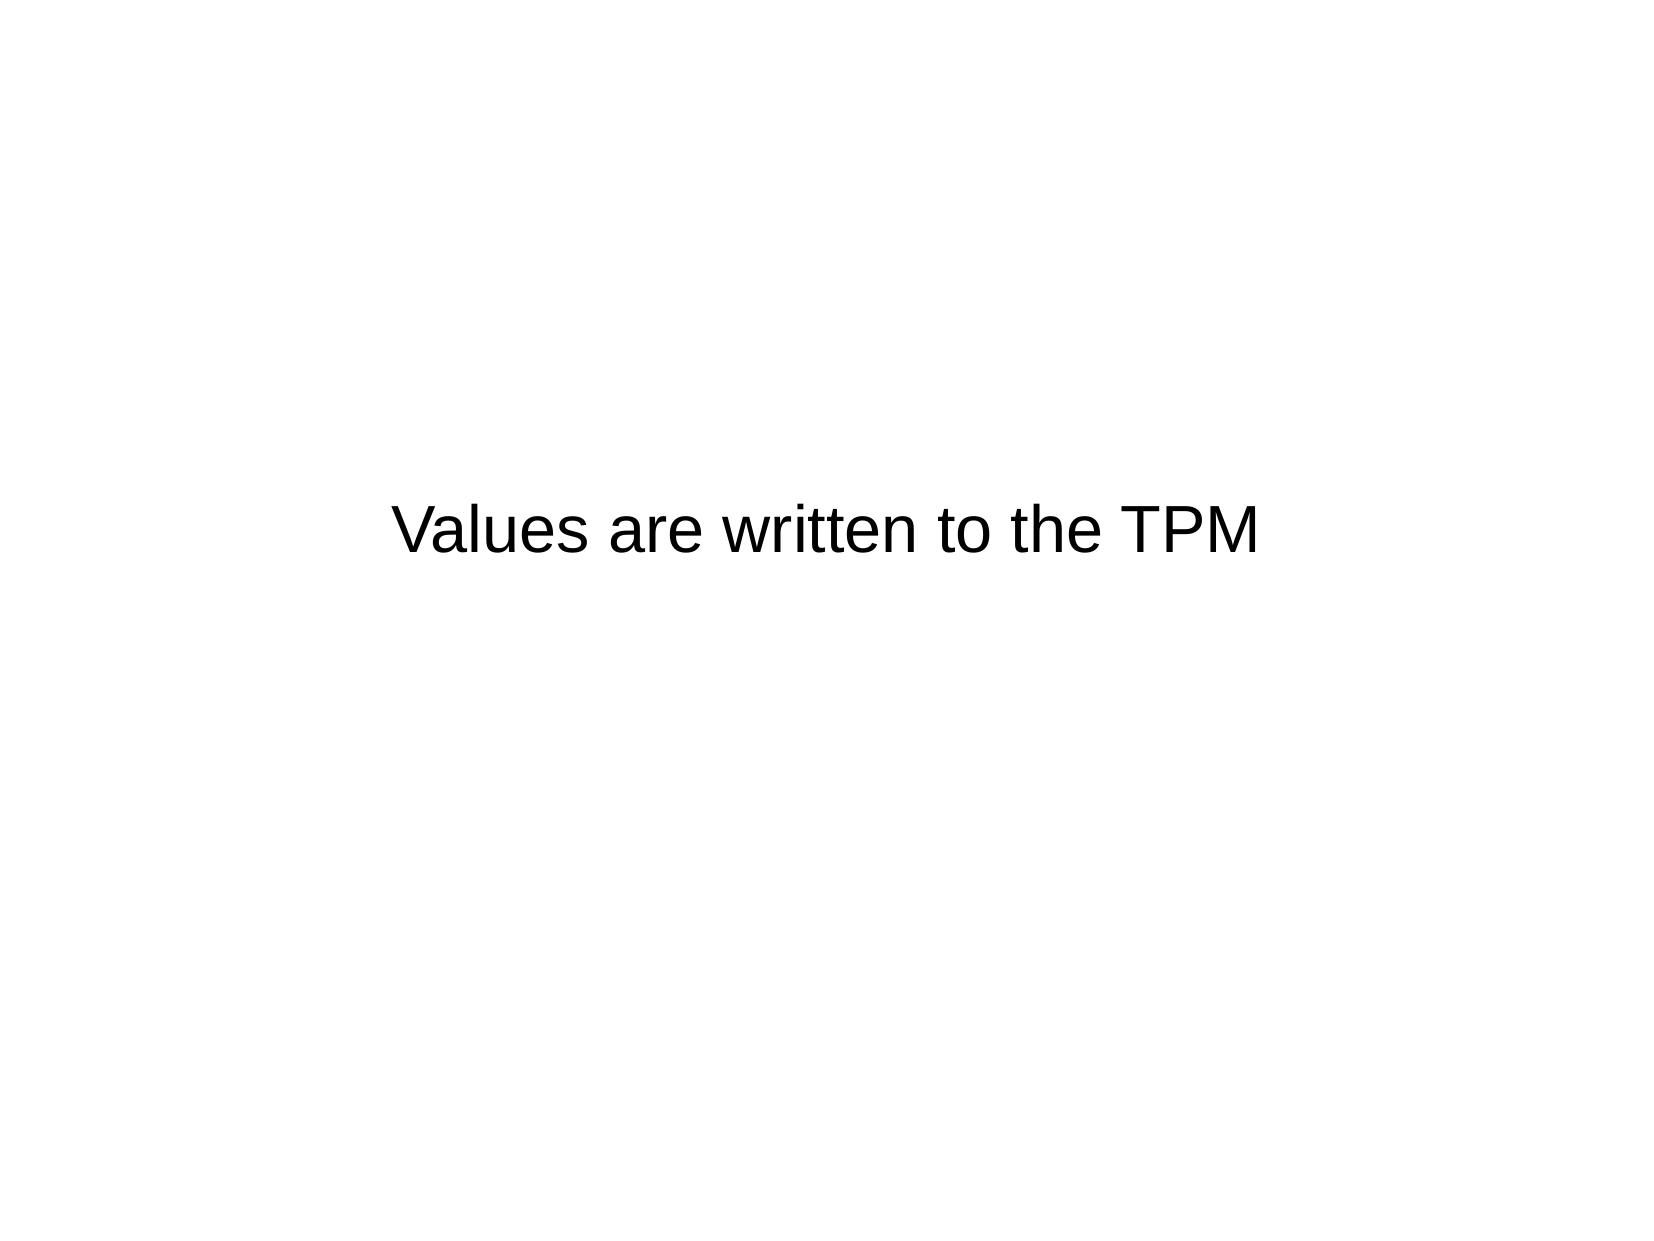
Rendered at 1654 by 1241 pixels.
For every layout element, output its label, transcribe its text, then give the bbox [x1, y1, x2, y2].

subtitle Values are written to the TPM [82, 49, 1571, 1010]
